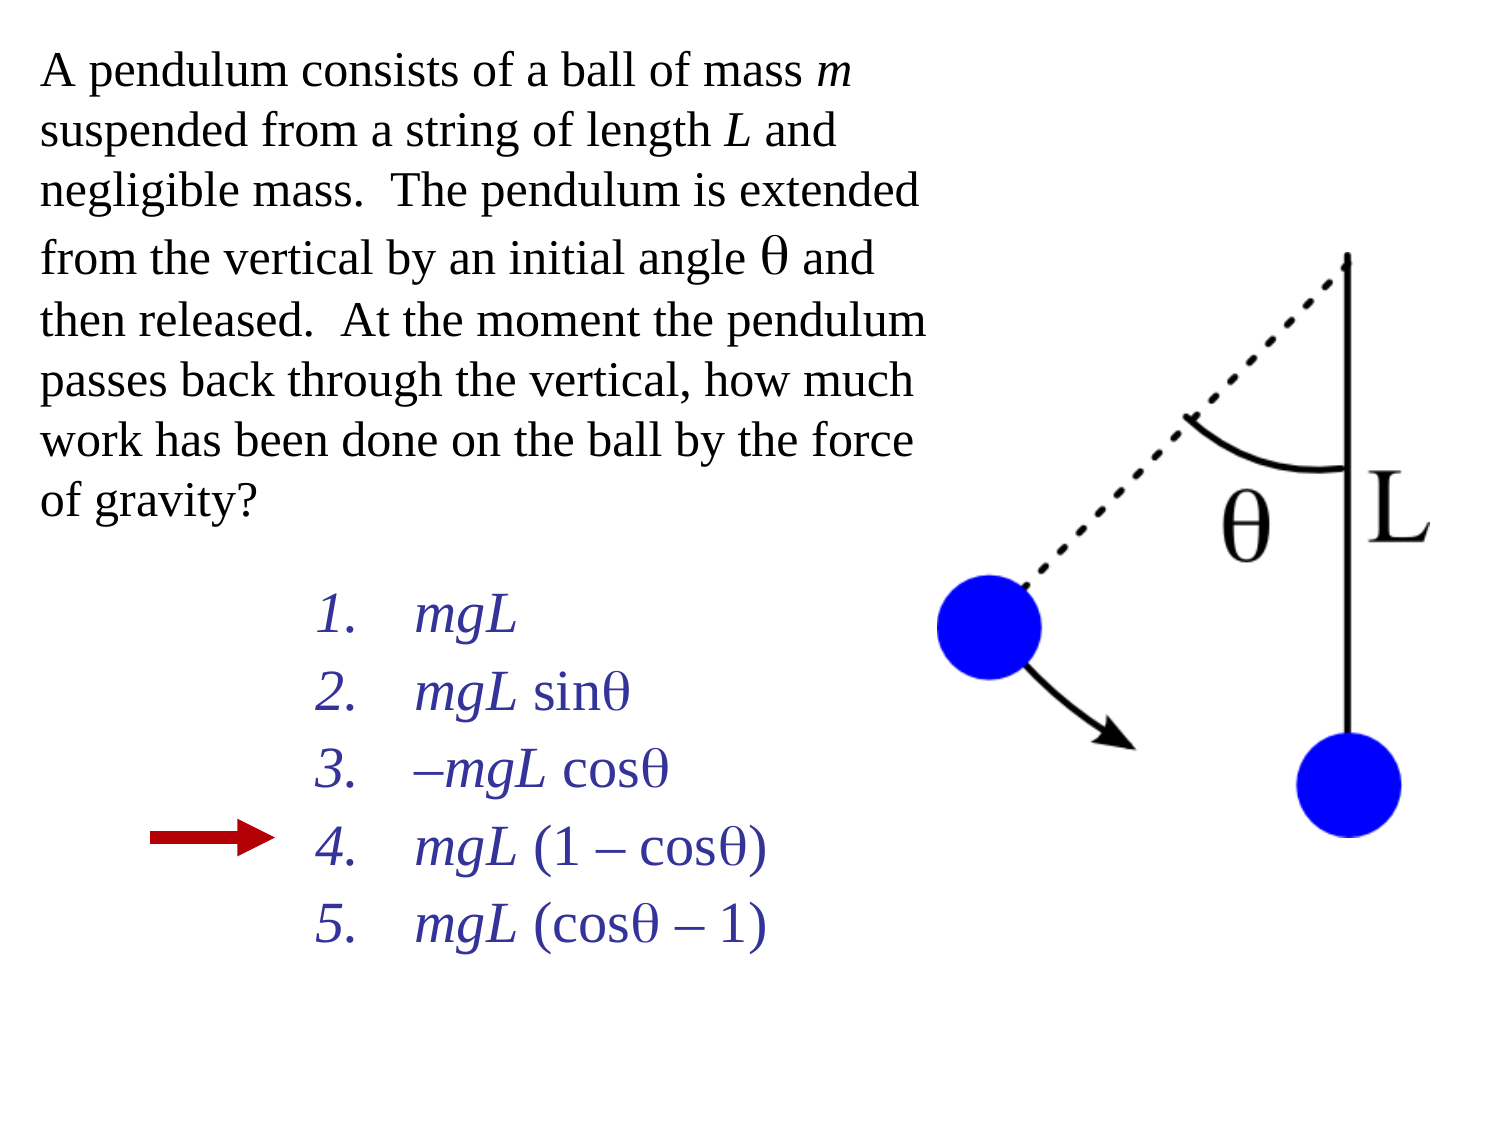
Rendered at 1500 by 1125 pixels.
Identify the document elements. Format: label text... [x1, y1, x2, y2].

picture [937, 252, 1430, 838]
title A pendulum consists of a ball of mass m suspended from a string of length L and negligible mass. The pendulum is extended from the vertical by an initial angle θ and then released. At the moment the pendulum passes back through the vertical, how much work has been done on the ball by the force of gravity? [24, 24, 975, 538]
list mgL mgL sinθ –mgL cosθ mgL (1 – cosθ) mgL (cosθ – 1) [300, 574, 976, 988]
